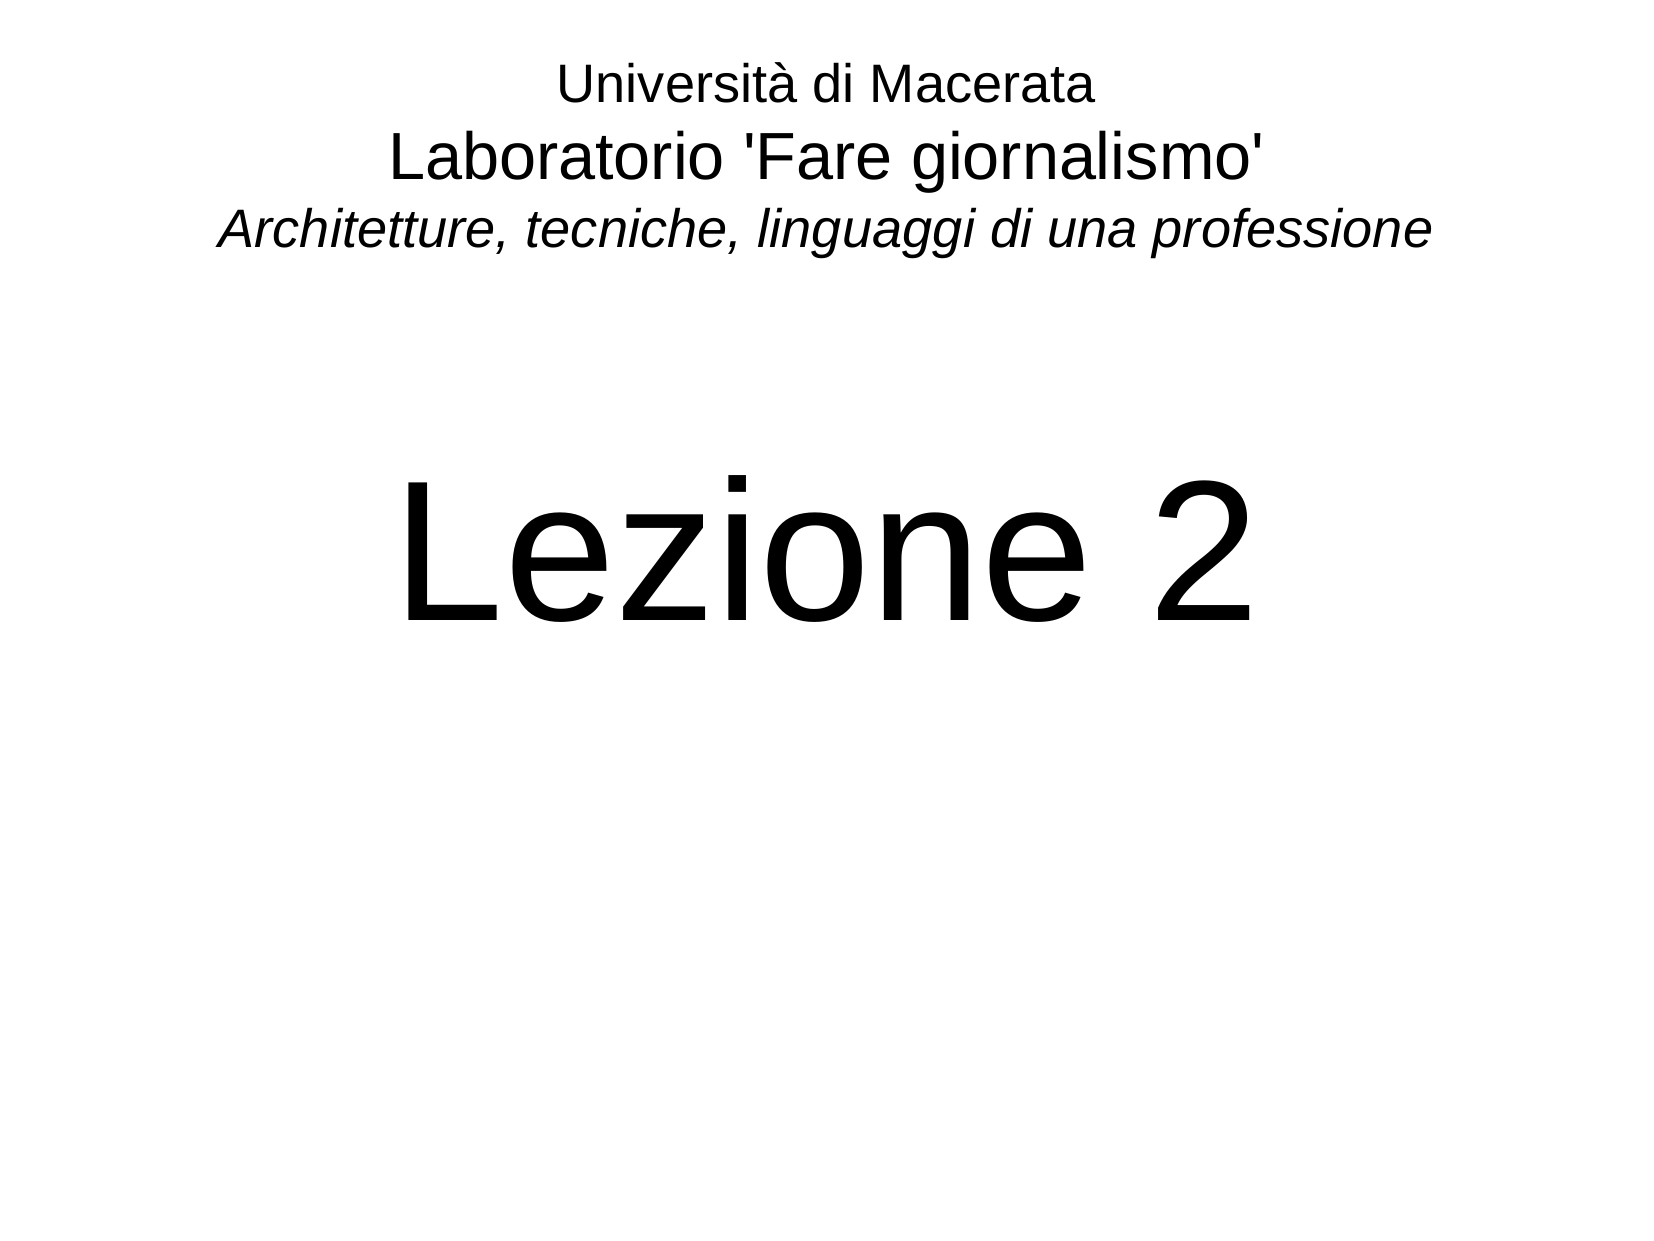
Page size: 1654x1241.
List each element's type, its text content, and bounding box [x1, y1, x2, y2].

title Università di Macerata Laboratorio 'Fare giornalismo' Architetture, tecniche, linguaggi di una professione [82, 46, 1571, 259]
subtitle Lezione 2 [82, 417, 1571, 982]
